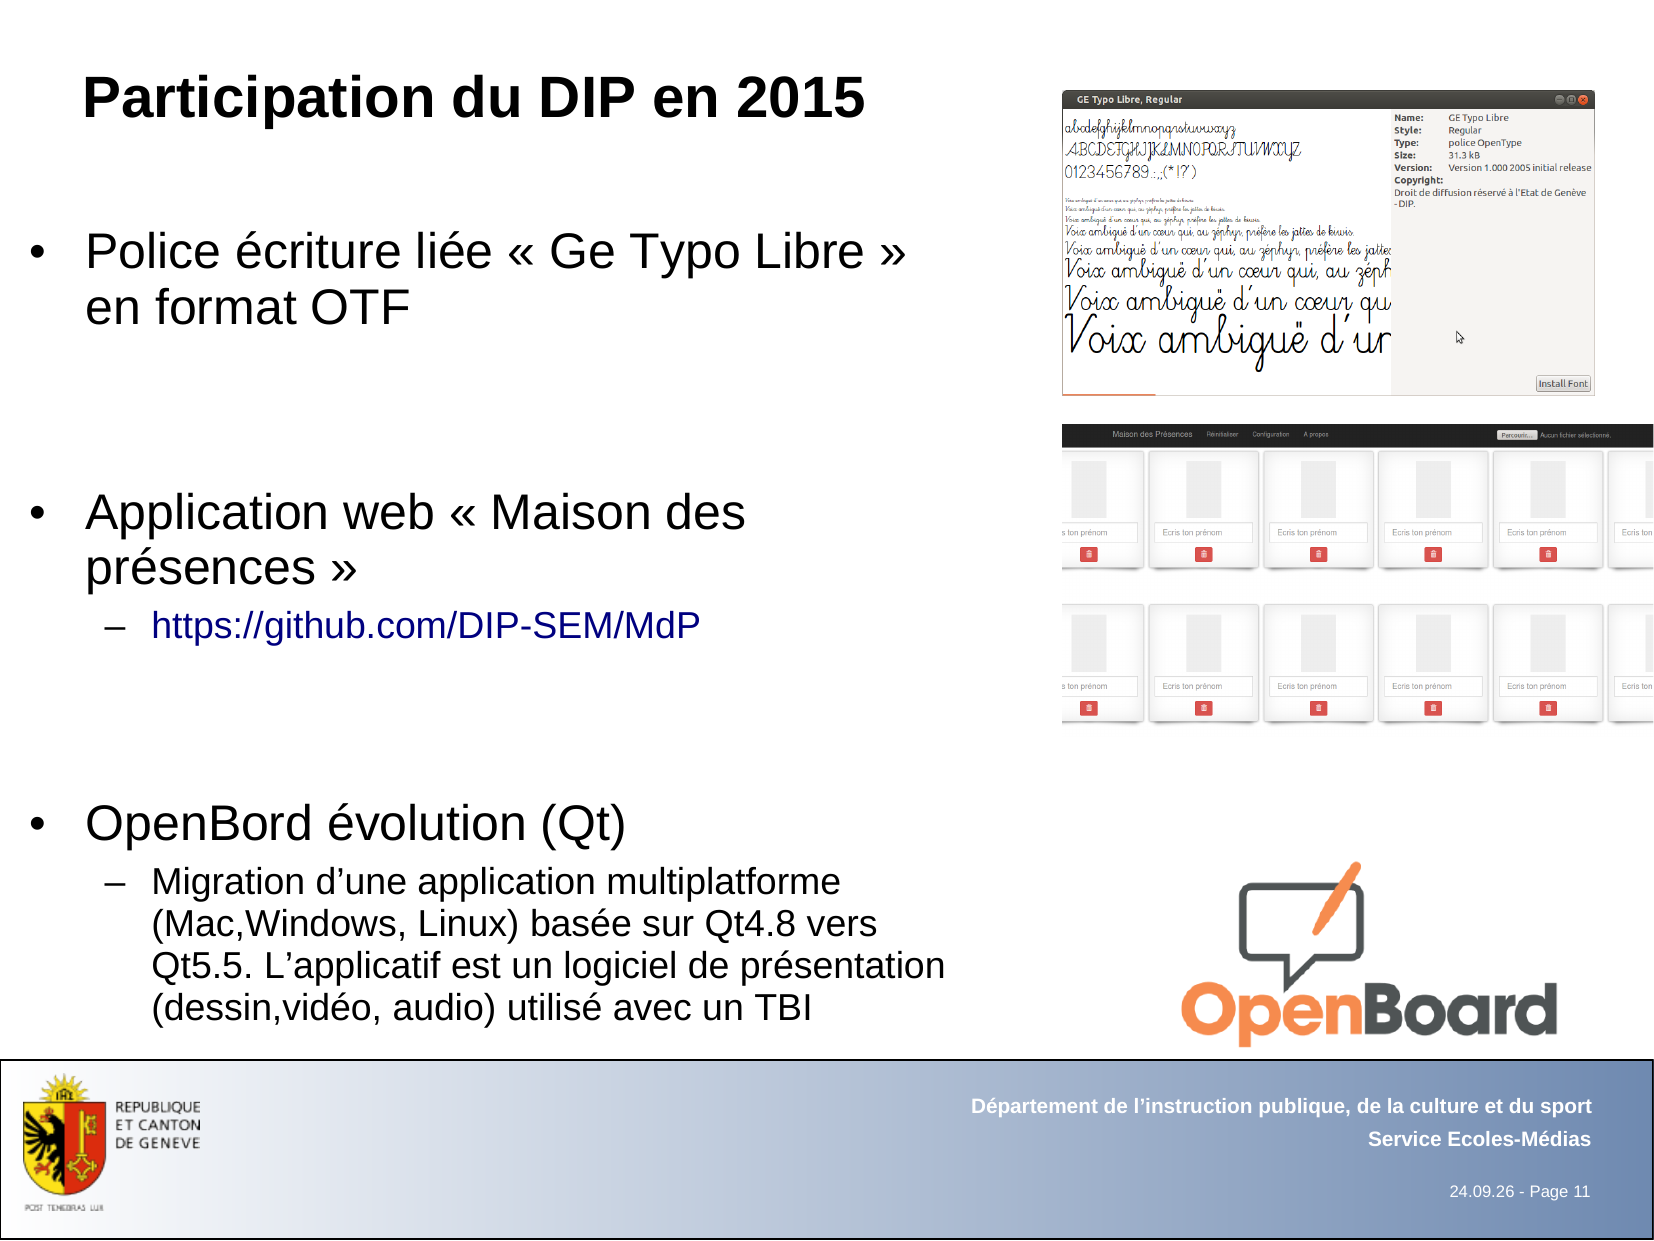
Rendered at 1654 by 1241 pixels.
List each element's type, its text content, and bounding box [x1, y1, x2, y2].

picture [1151, 849, 1595, 1058]
list Police écriture liée « Ge Typo Libre » en format OTF Application web « Maison des présences » https://github.com/DIP-SEM/MdP OpenBord évolution (Qt) Migration d’une application multiplatforme (Mac,Windows, Linux) basée sur Qt4.8 vers Qt5.5. L’applicatif est un logiciel de présentation (dessin,vidéo, audio) utilisé avec un TBI [29, 223, 975, 1058]
picture [1062, 424, 1654, 737]
picture [23, 1073, 200, 1211]
title Participation du DIP en 2015 [82, 23, 1571, 172]
picture [1062, 90, 1595, 396]
